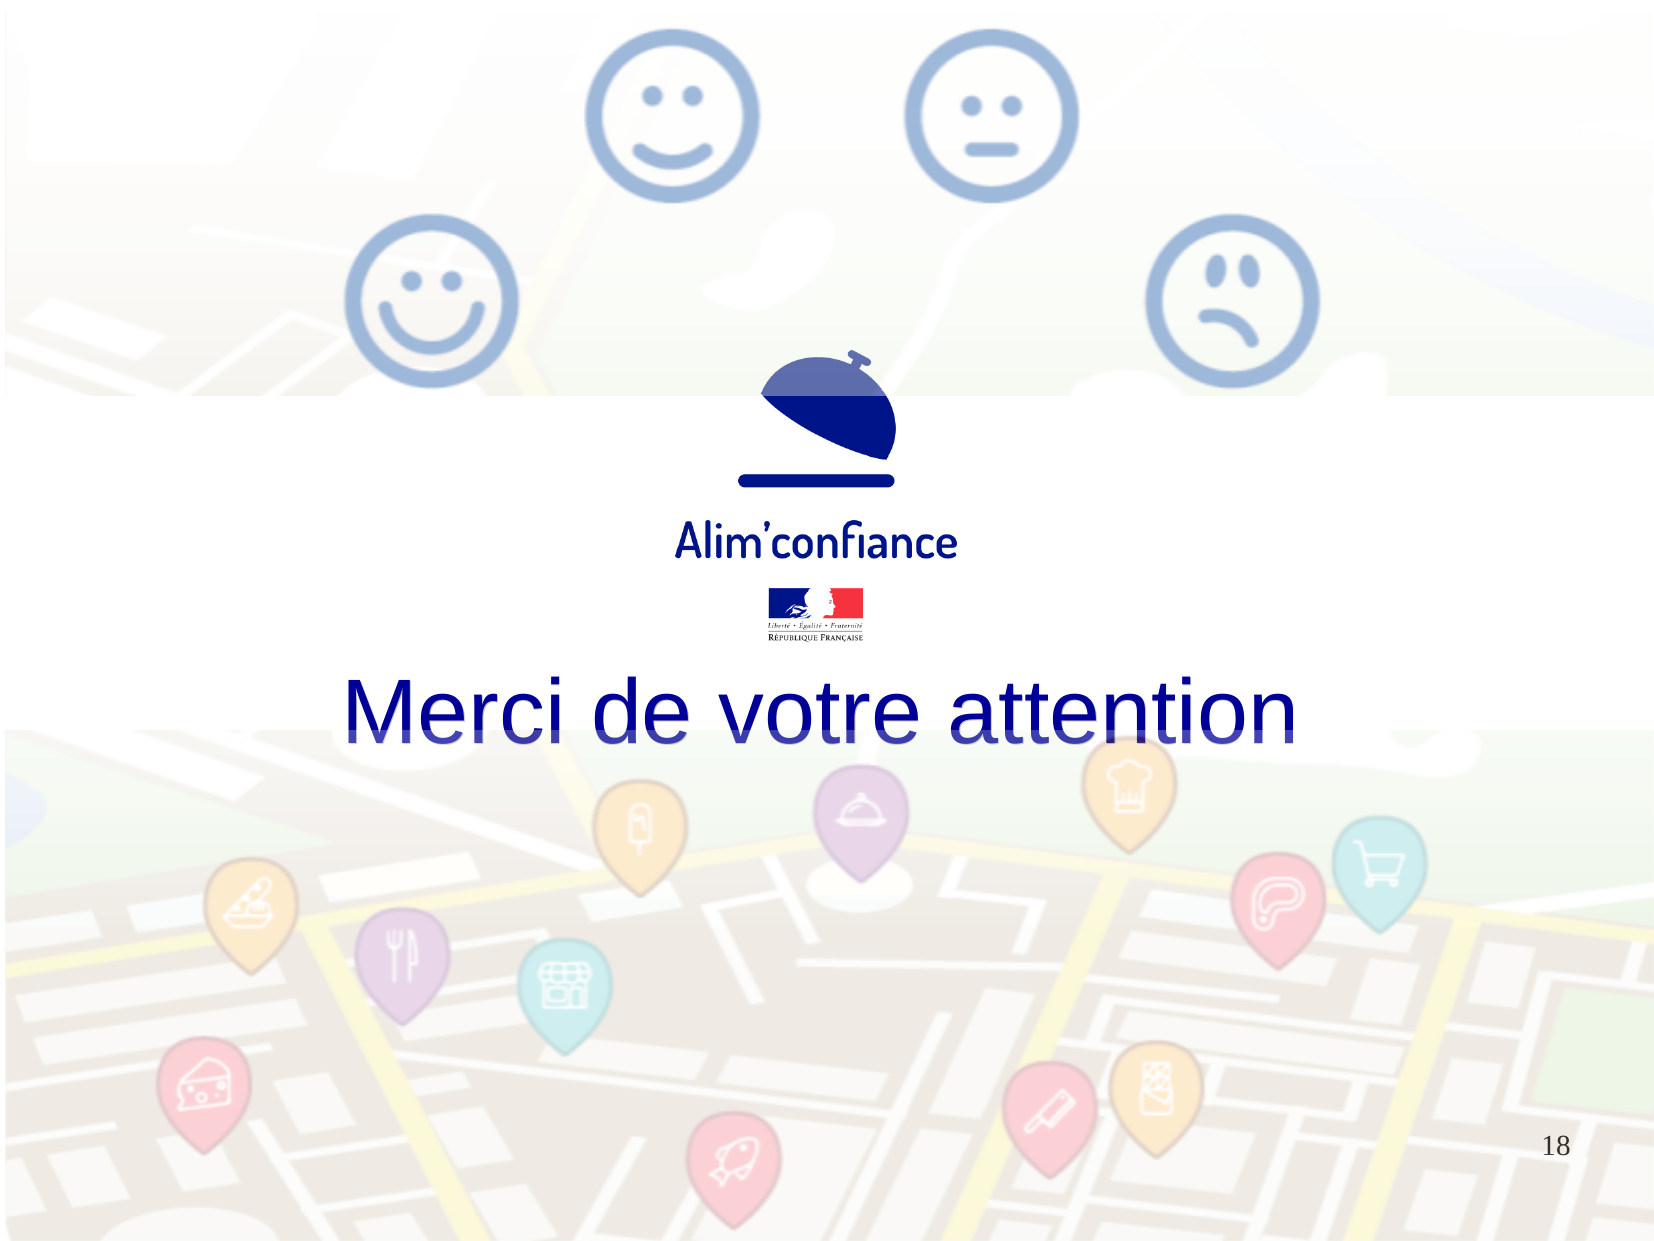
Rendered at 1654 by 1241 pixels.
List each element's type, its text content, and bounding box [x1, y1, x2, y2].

picture [5, 730, 1654, 1241]
title Merci de votre attention [76, 608, 1565, 730]
picture [5, 11, 1654, 608]
